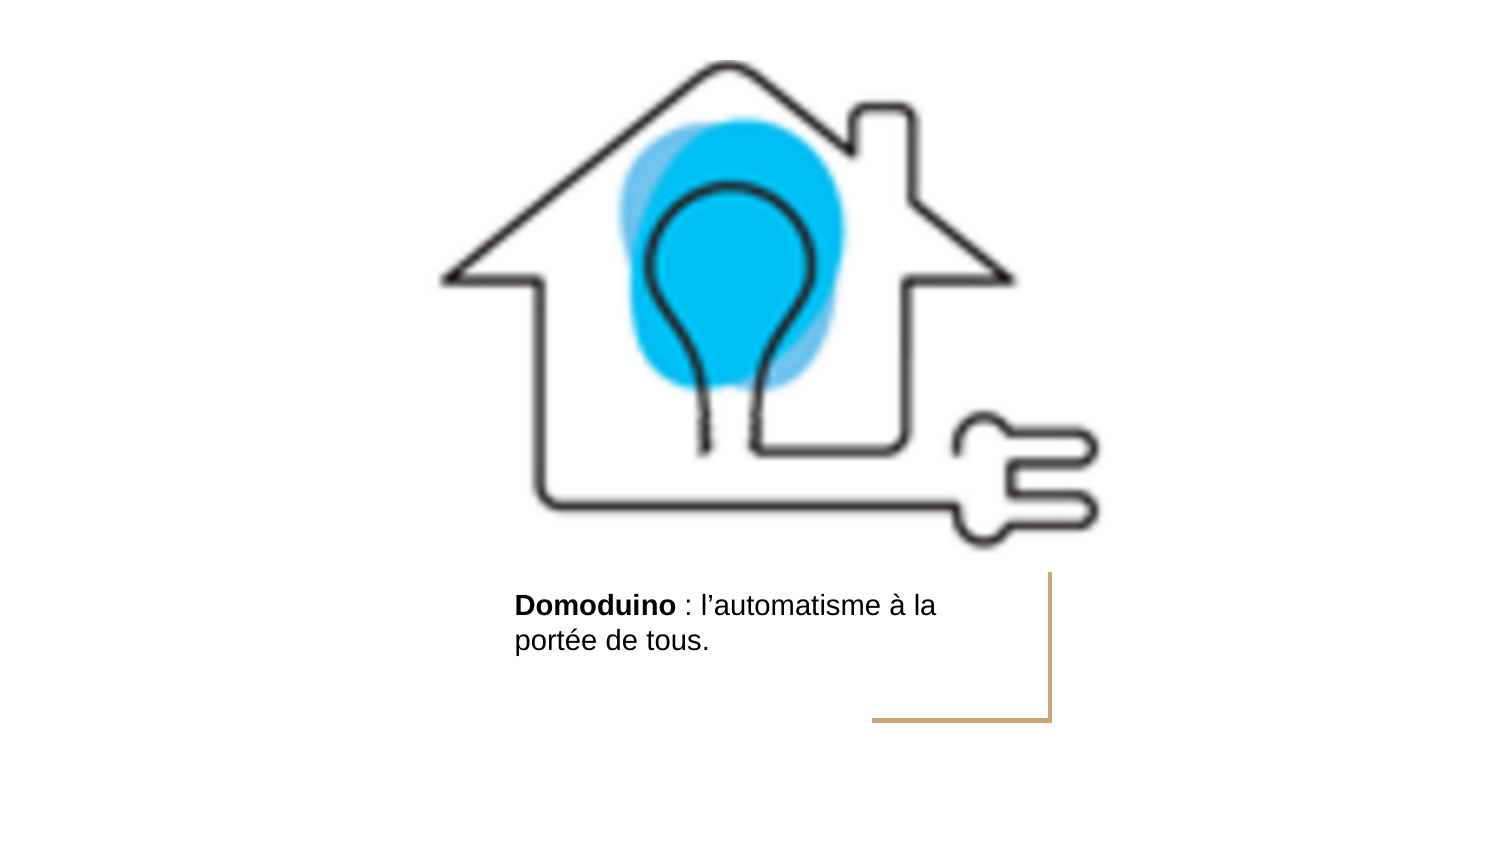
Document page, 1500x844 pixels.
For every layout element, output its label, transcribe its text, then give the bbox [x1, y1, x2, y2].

picture [231, 60, 1269, 572]
subtitle Domoduino : l’automatisme à la portée de tous. [499, 572, 1001, 616]
